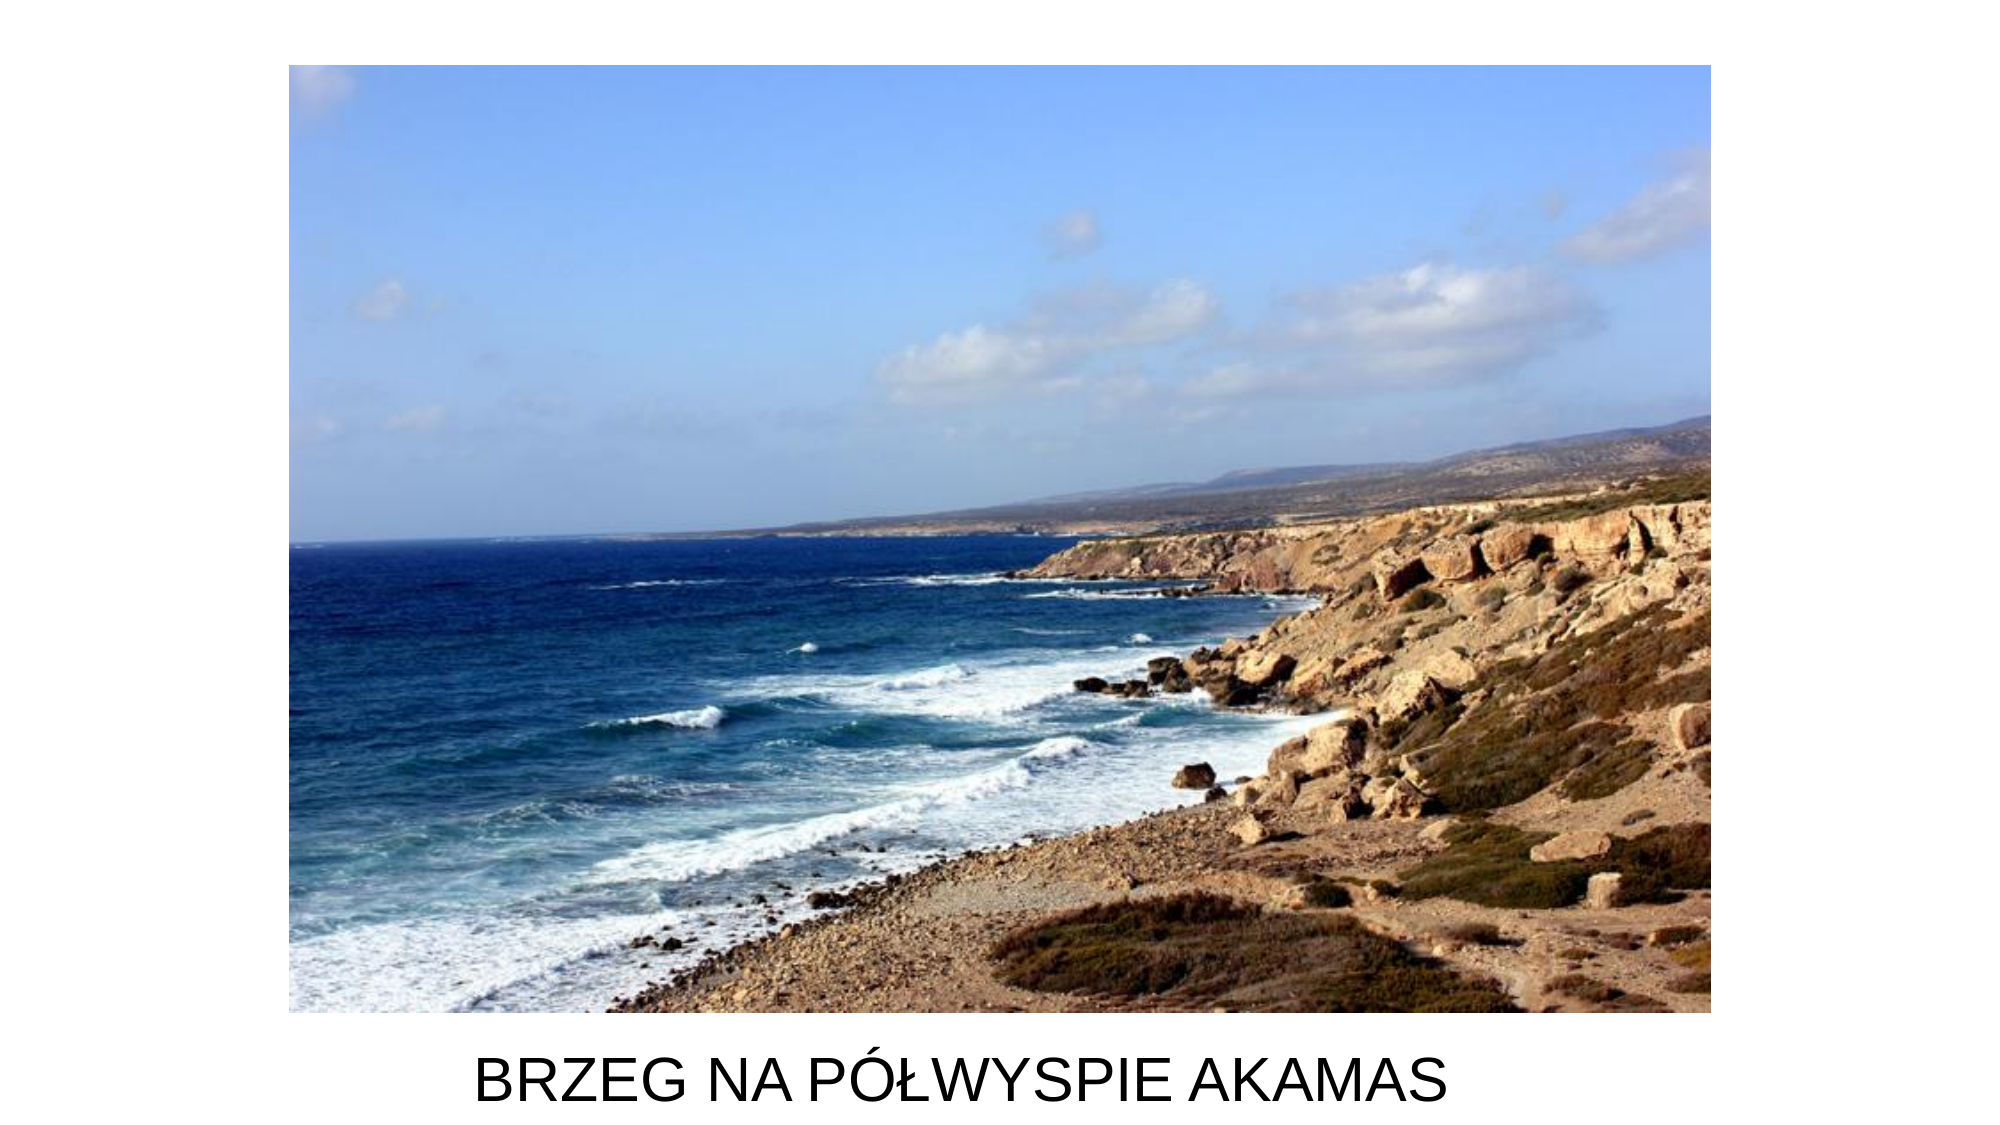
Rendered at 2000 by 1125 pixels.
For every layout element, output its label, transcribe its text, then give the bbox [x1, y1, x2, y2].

picture [289, 65, 1711, 1013]
text_box BRZEG NA PÓŁWYSPIE AKAMAS [452, 1023, 1472, 1125]
